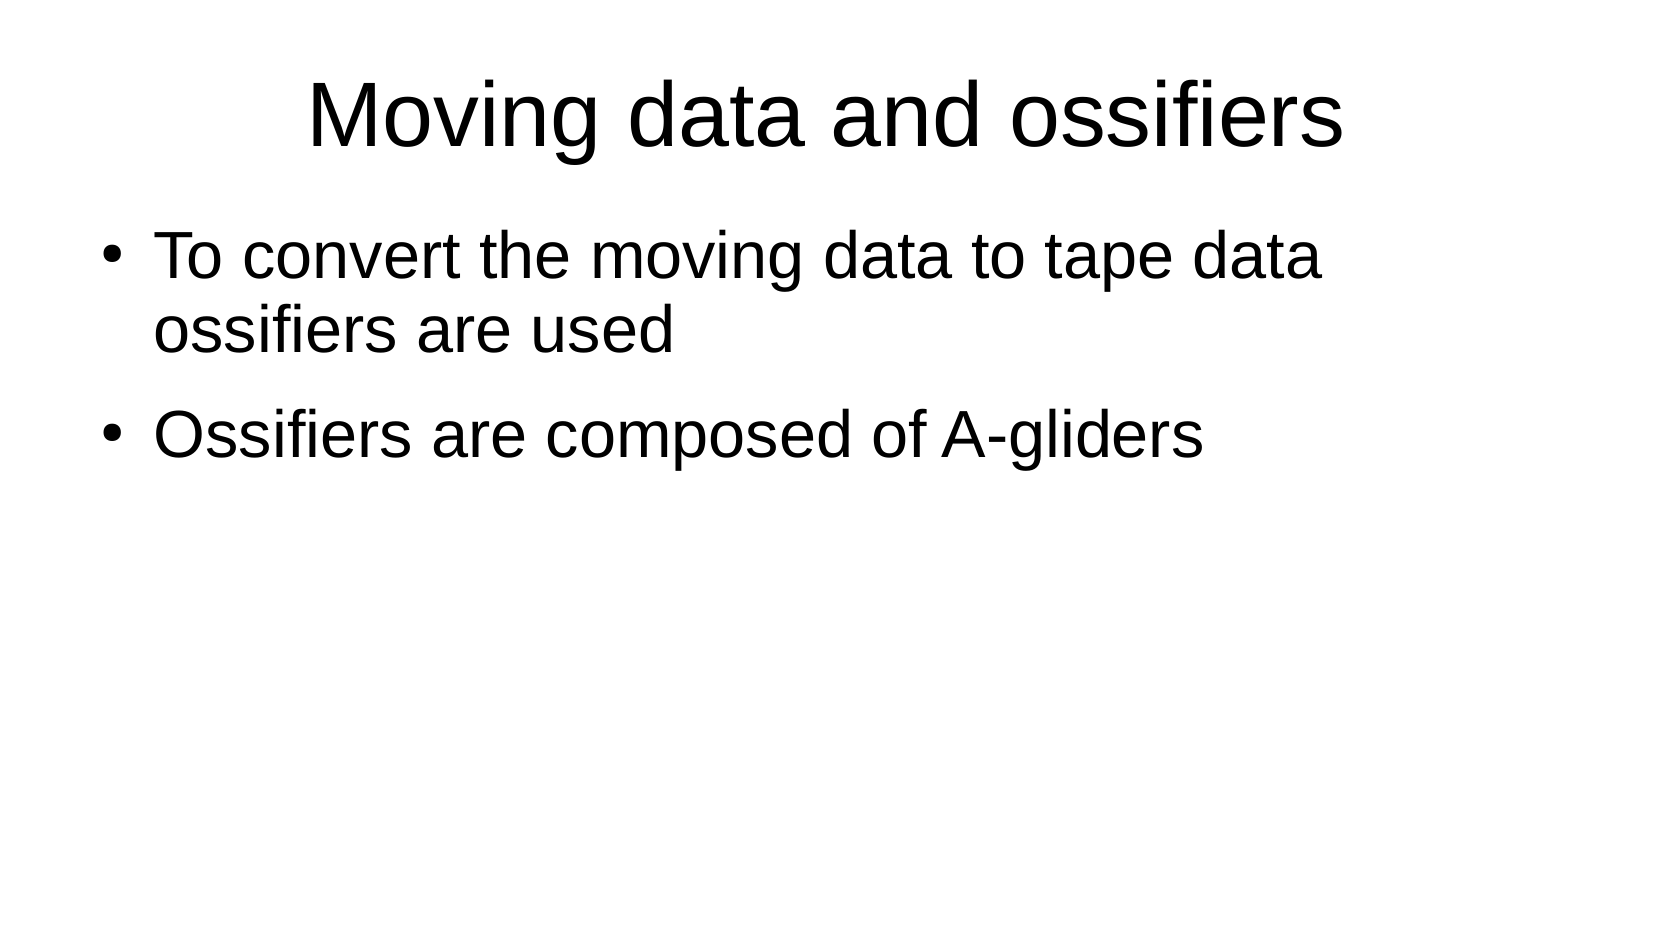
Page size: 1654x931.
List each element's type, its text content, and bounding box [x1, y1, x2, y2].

list To convert the moving data to tape data ossifiers are used Ossifiers are composed of A-gliders [82, 217, 1571, 758]
title Moving data and ossifiers [82, 37, 1571, 193]
